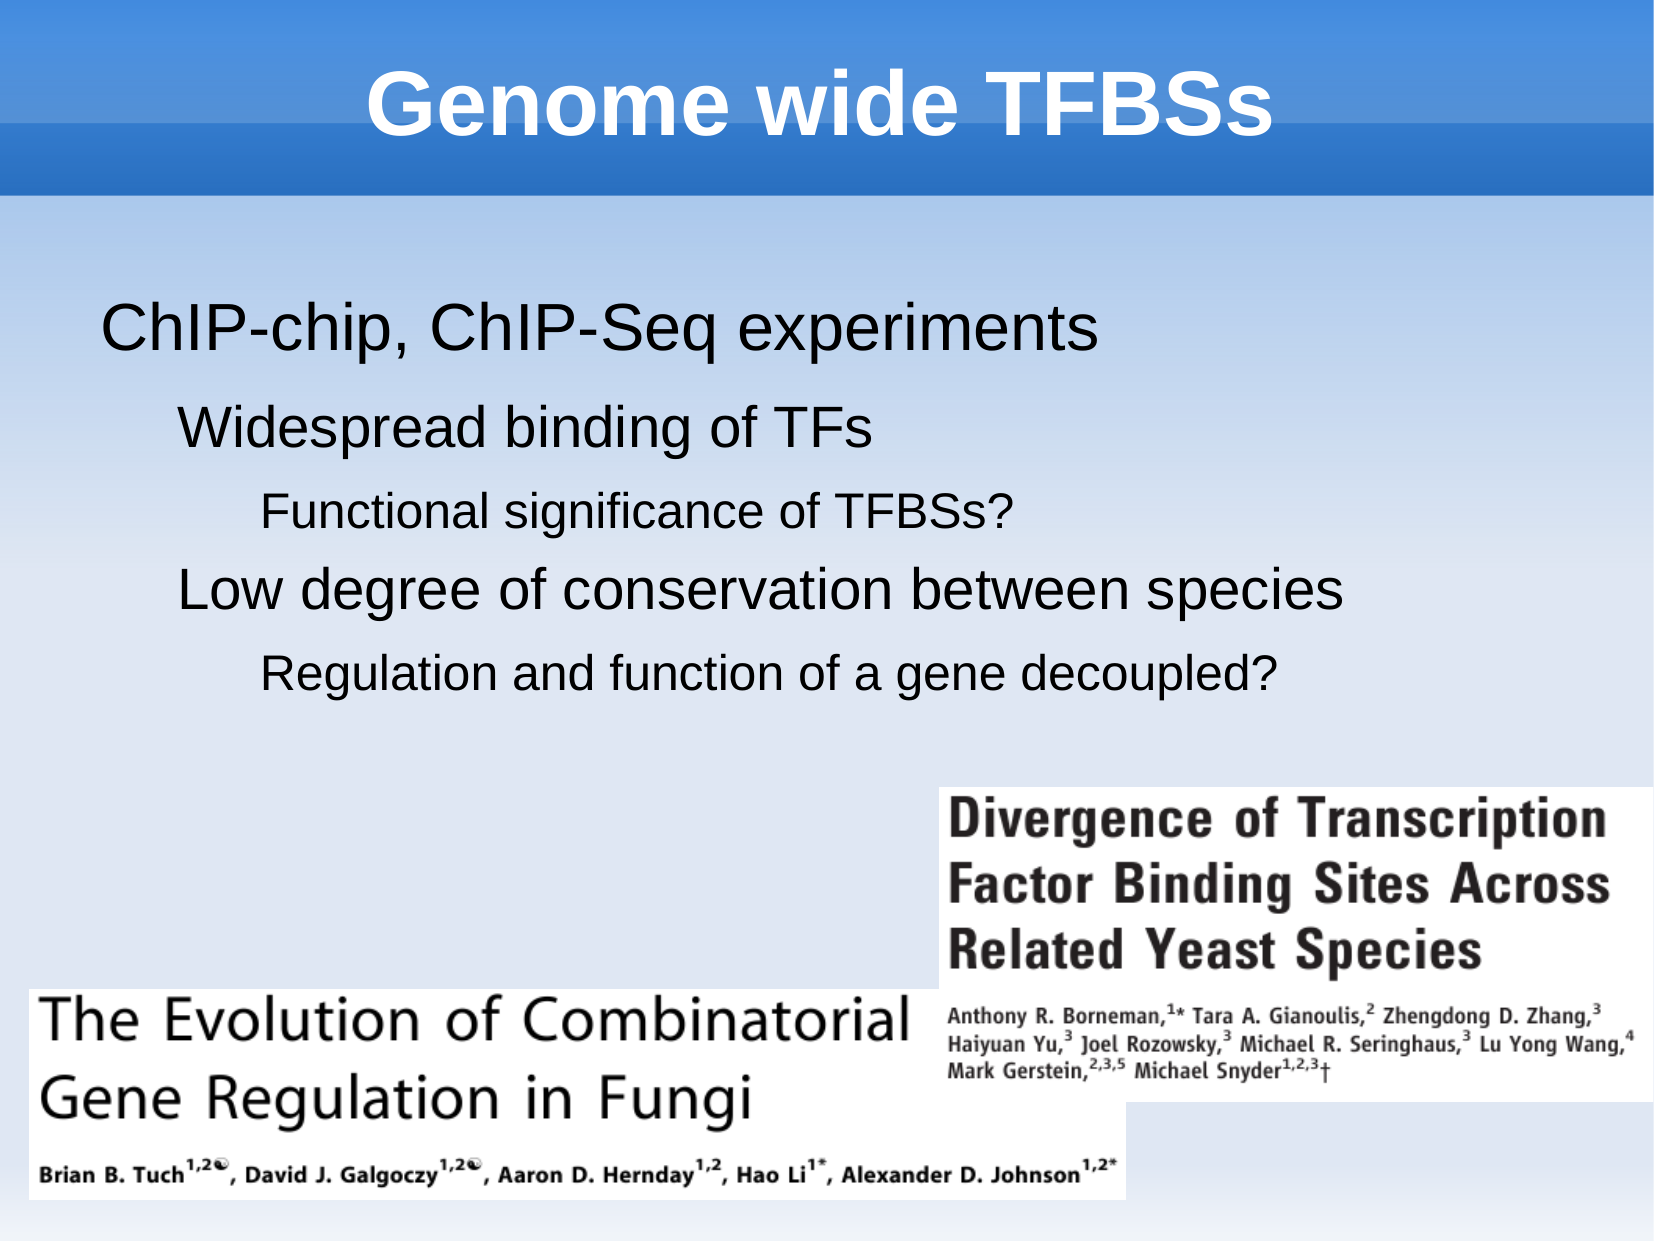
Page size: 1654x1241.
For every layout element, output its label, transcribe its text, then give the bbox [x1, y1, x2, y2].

list ChIP-chip, ChIP-Seq experiments Widespread binding of TFs Functional significance of TFBSs? Low degree of conservation between species Regulation and function of a gene decoupled? [82, 290, 1571, 989]
title Genome wide TFBSs [76, 0, 1565, 208]
picture [0, 0, 1654, 1241]
